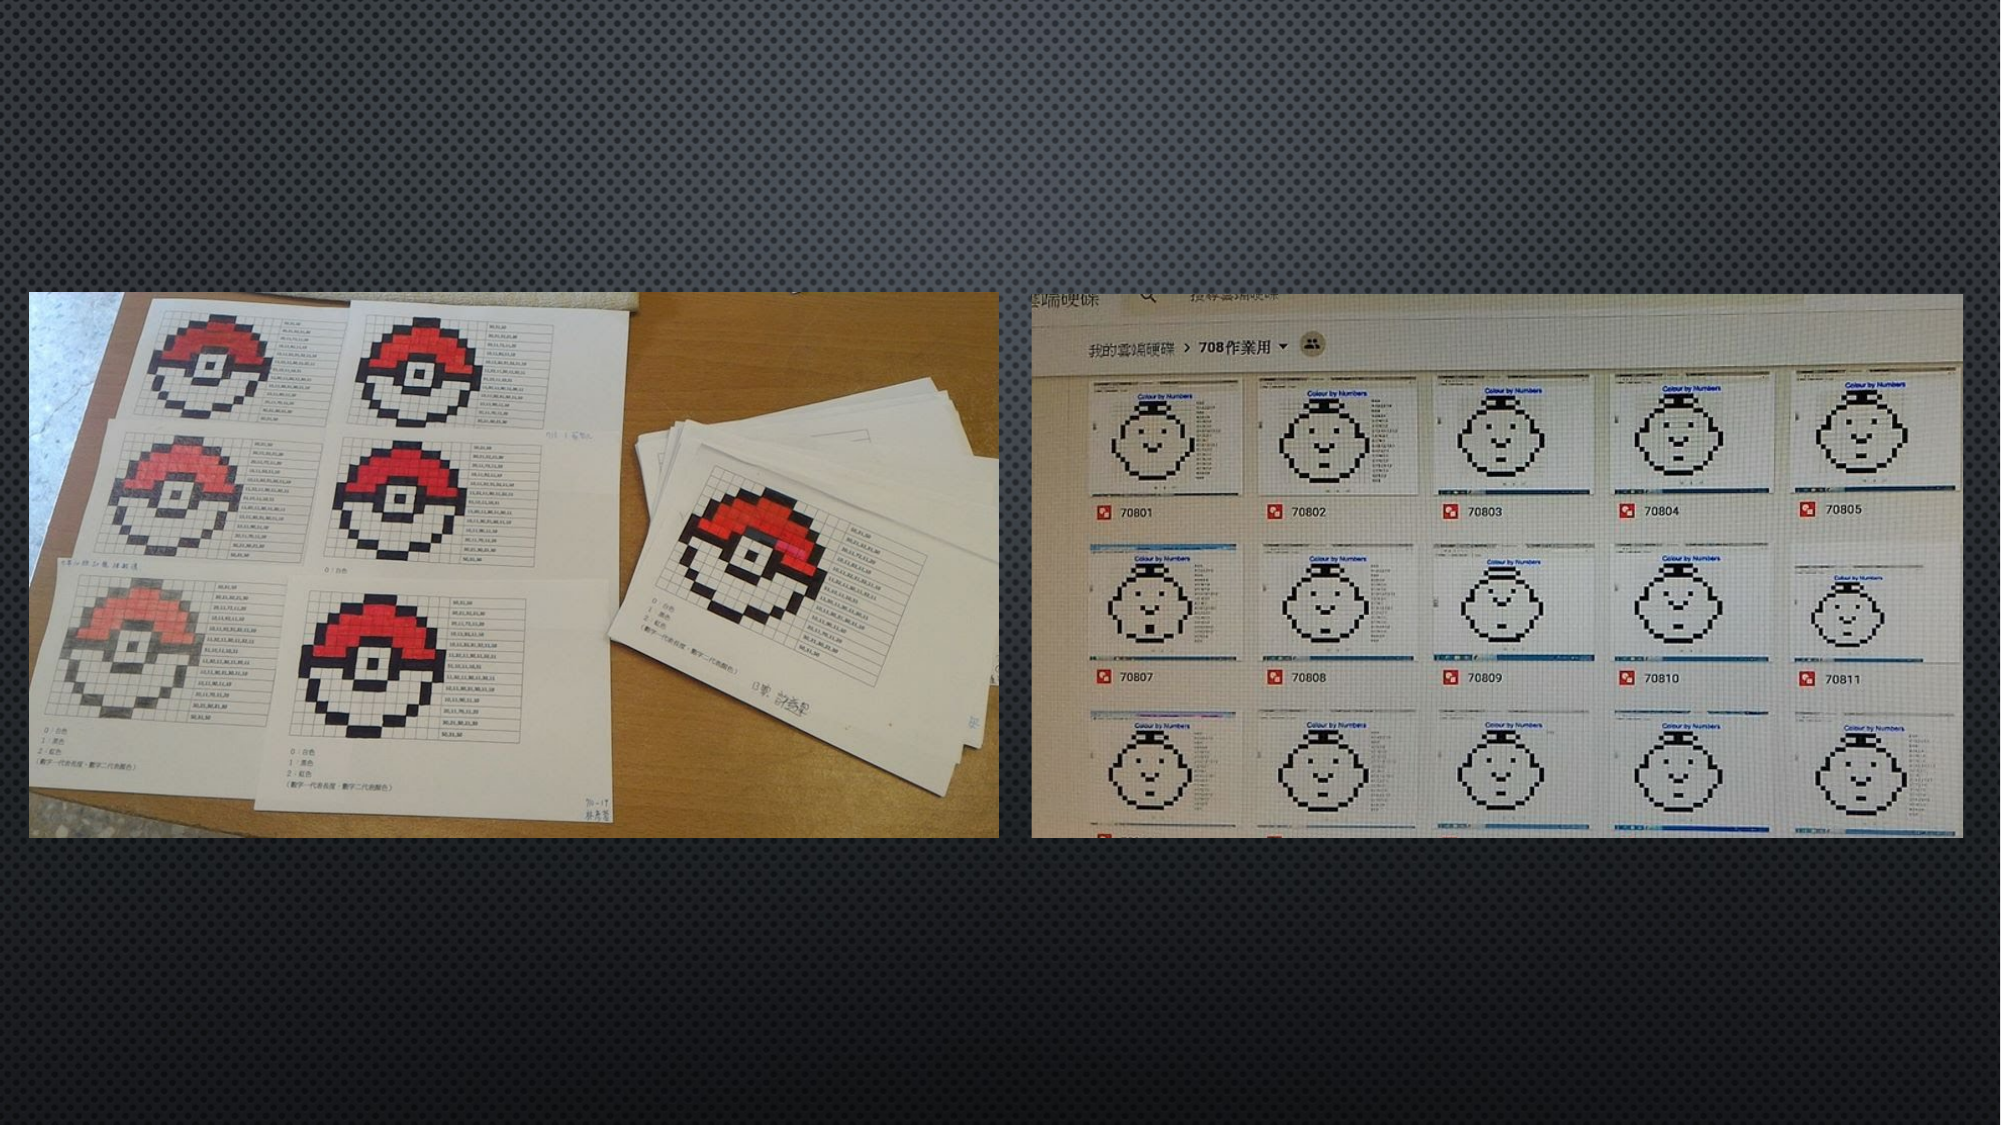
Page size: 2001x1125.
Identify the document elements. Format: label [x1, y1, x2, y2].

picture [1031, 294, 1964, 838]
picture [29, 292, 999, 838]
